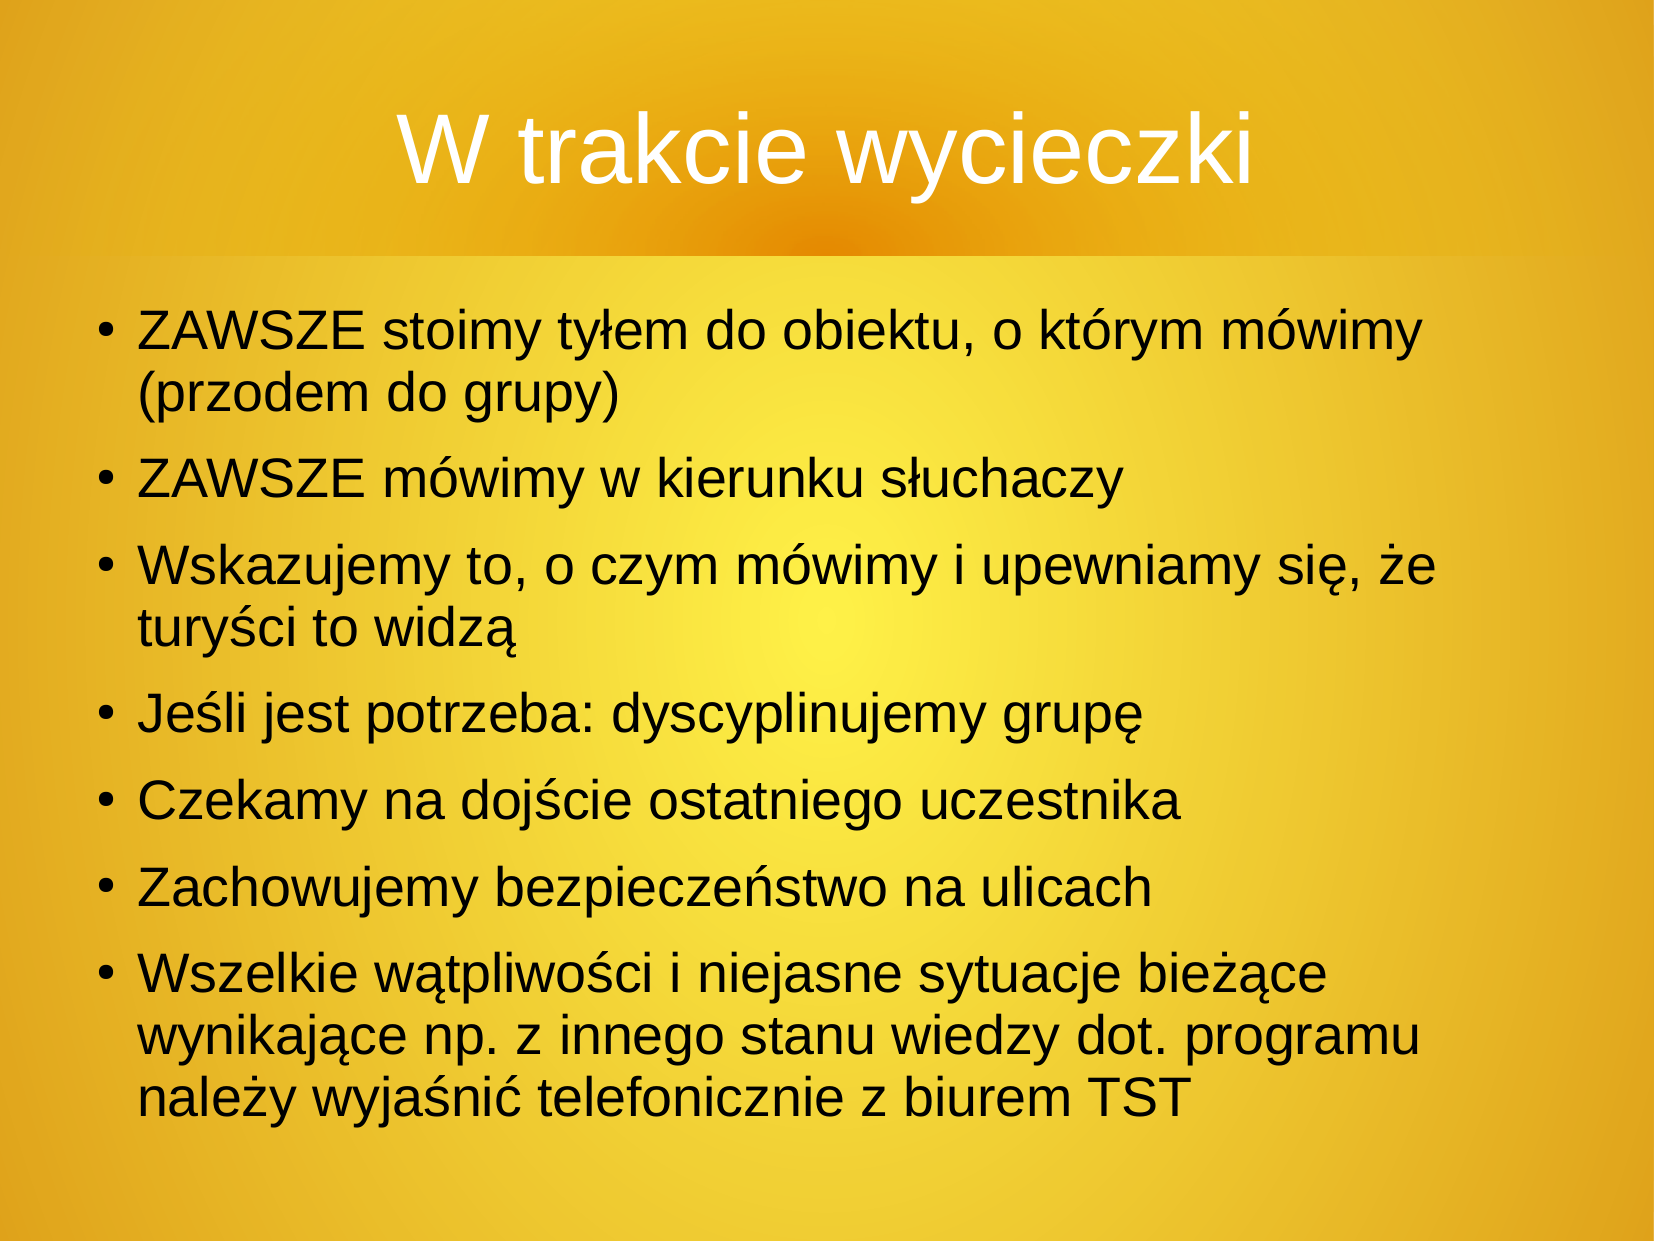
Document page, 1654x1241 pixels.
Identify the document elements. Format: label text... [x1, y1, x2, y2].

title W trakcie wycieczki [82, 47, 1571, 252]
list ZAWSZE stoimy tyłem do obiektu, o którym mówimy (przodem do grupy) ZAWSZE mówimy w kierunku słuchaczy Wskazujemy to, o czym mówimy i upewniamy się, że turyści to widzą Jeśli jest potrzeba: dyscyplinujemy grupę Czekamy na dojście ostatniego uczestnika Zachowujemy bezpieczeństwo na ulicach Wszelkie wątpliwości i niejasne sytuacje bieżące wynikające np. z innego stanu wiedzy dot. programu należy wyjaśnić telefonicznie z biurem TST [82, 299, 1571, 1134]
